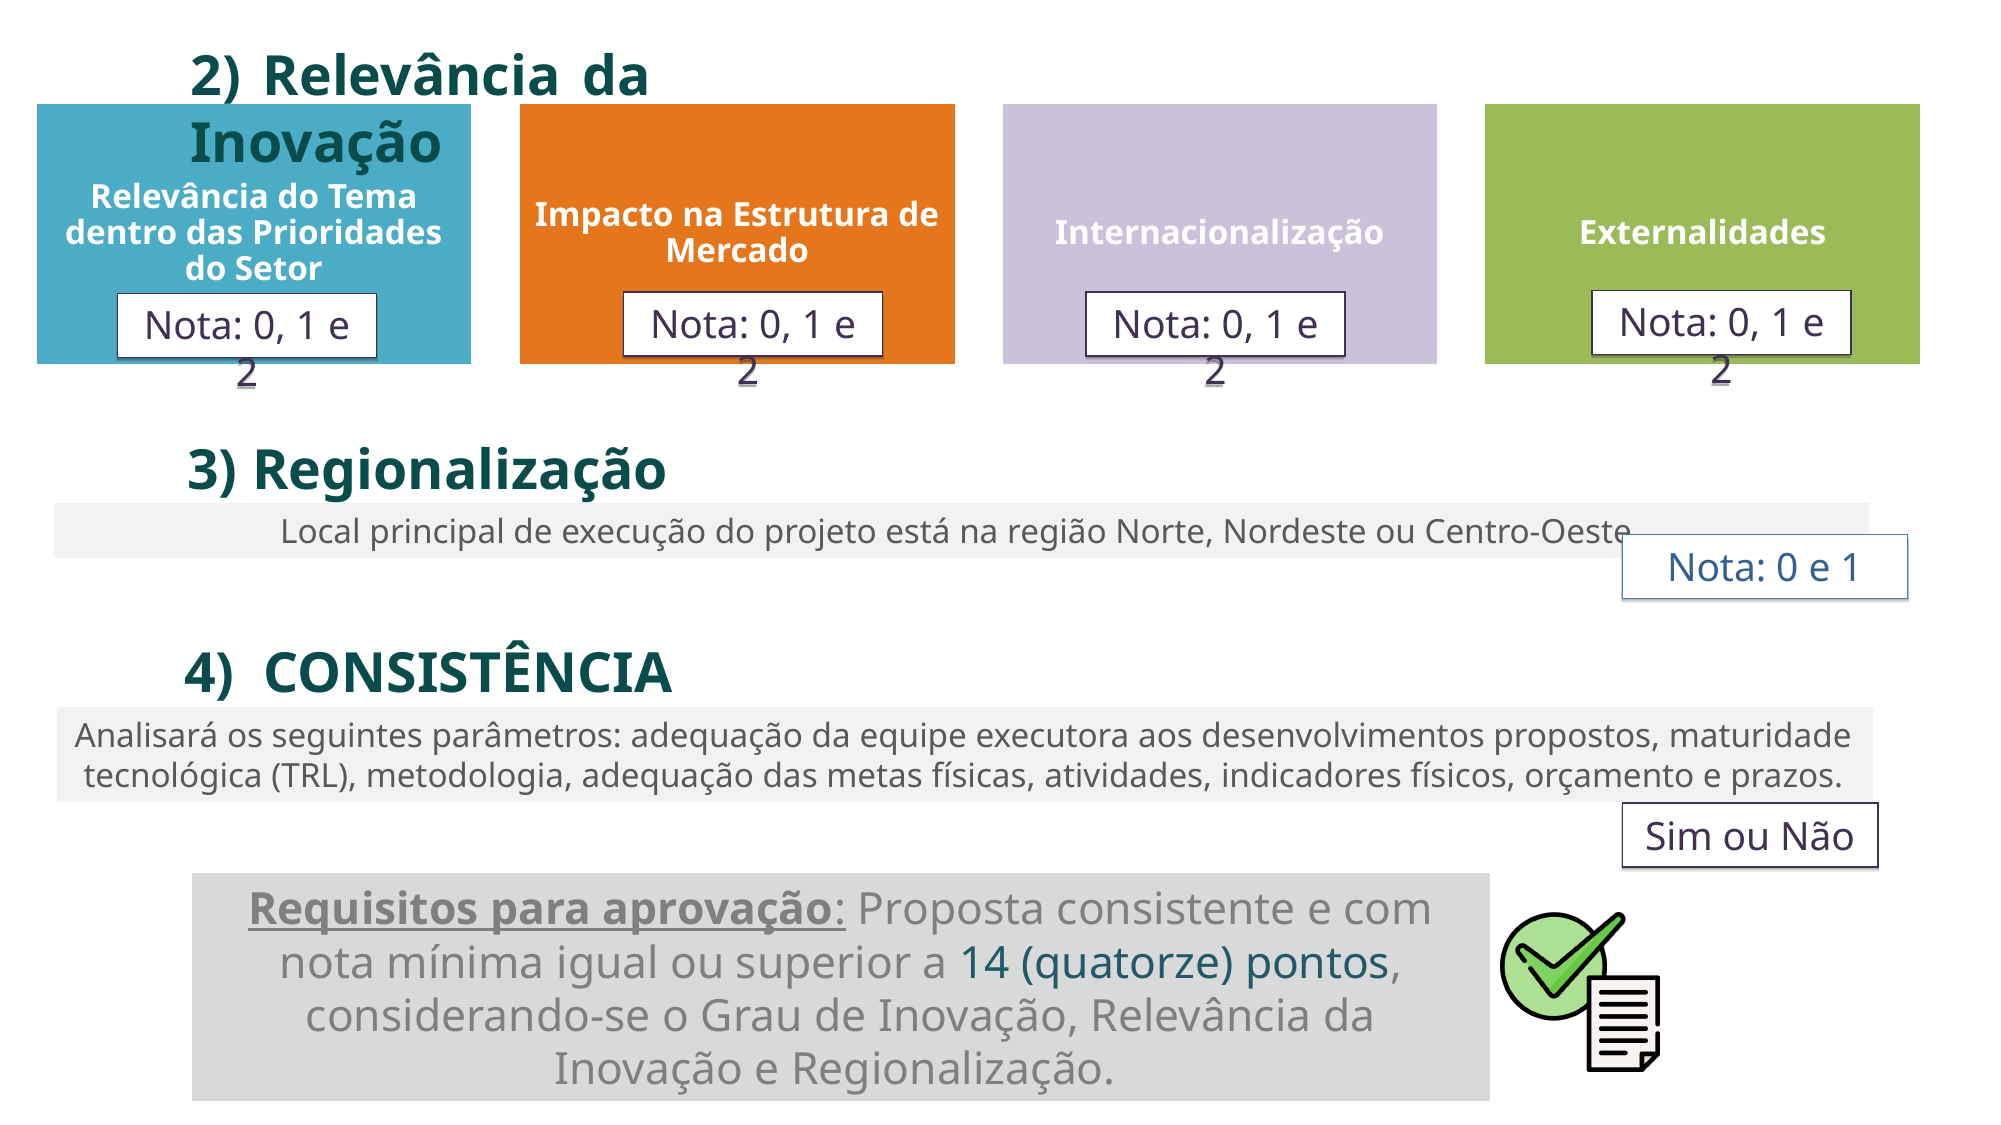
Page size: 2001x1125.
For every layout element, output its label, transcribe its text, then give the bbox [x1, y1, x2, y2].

text_box Analisará os seguintes parâmetros: adequação da equipe executora aos desenvolvimentos propostos, maturidade tecnológica (TRL), metodologia, adequação das metas físicas, atividades, indicadores físicos, orçamento e prazos. [57, 707, 1873, 802]
text_box Sim ou Não [1622, 803, 1878, 867]
text_box Nota: 0 e 1 [1622, 534, 1907, 598]
text_box Nota: 0, 1 e 2 [1086, 292, 1345, 356]
text_box Impacto na Estrutura de Mercado [517, 102, 957, 366]
picture [1500, 912, 1660, 1072]
text_box Requisitos para aprovação: Proposta consistente e com nota mínima igual ou superior a 14 (quatorze) pontos, considerando-se o Grau de Inovação, Relevância da Inovação e Regionalização. [192, 873, 1490, 1101]
text_box 2) Relevância da Inovação [176, 32, 743, 181]
text_box Nota: 0, 1 e 2 [117, 294, 377, 358]
text_box Internacionalização [1000, 102, 1440, 366]
text_box Relevância do Tema dentro das Prioridades do Setor [34, 102, 474, 366]
text_box Local principal de execução do projeto está na região Norte, Nordeste ou Centro-Oeste. [54, 503, 1869, 558]
text_box Nota: 0, 1 e 2 [624, 292, 883, 356]
text_box Nota: 0, 1 e 2 [1592, 290, 1851, 354]
text_box 3) Regionalização [172, 426, 740, 503]
text_box Externalidades [1483, 102, 1923, 366]
text_box 4) CONSISTÊNCIA DA PROPOSTA [169, 630, 737, 707]
